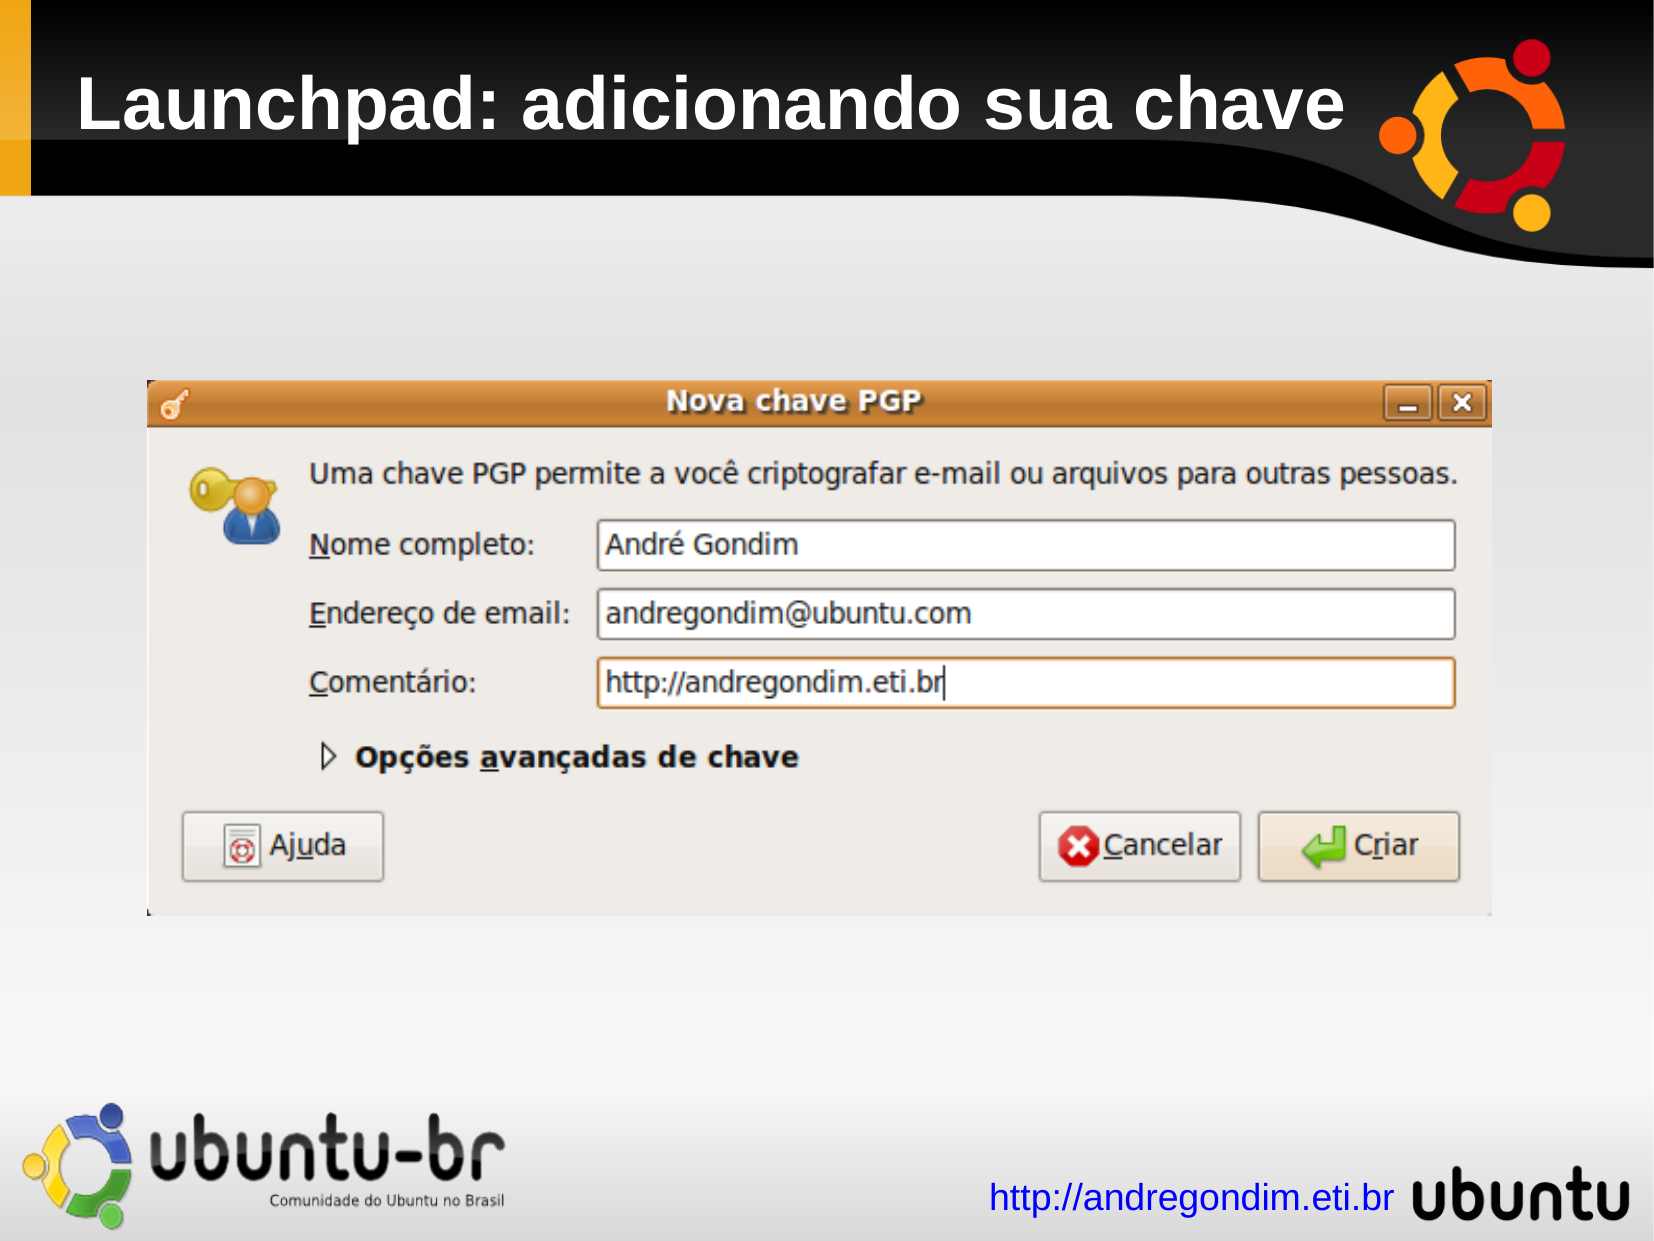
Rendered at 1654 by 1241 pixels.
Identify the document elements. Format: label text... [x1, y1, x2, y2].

title Launchpad: adicionando sua chave [76, 7, 1565, 200]
picture [0, 0, 1654, 1241]
